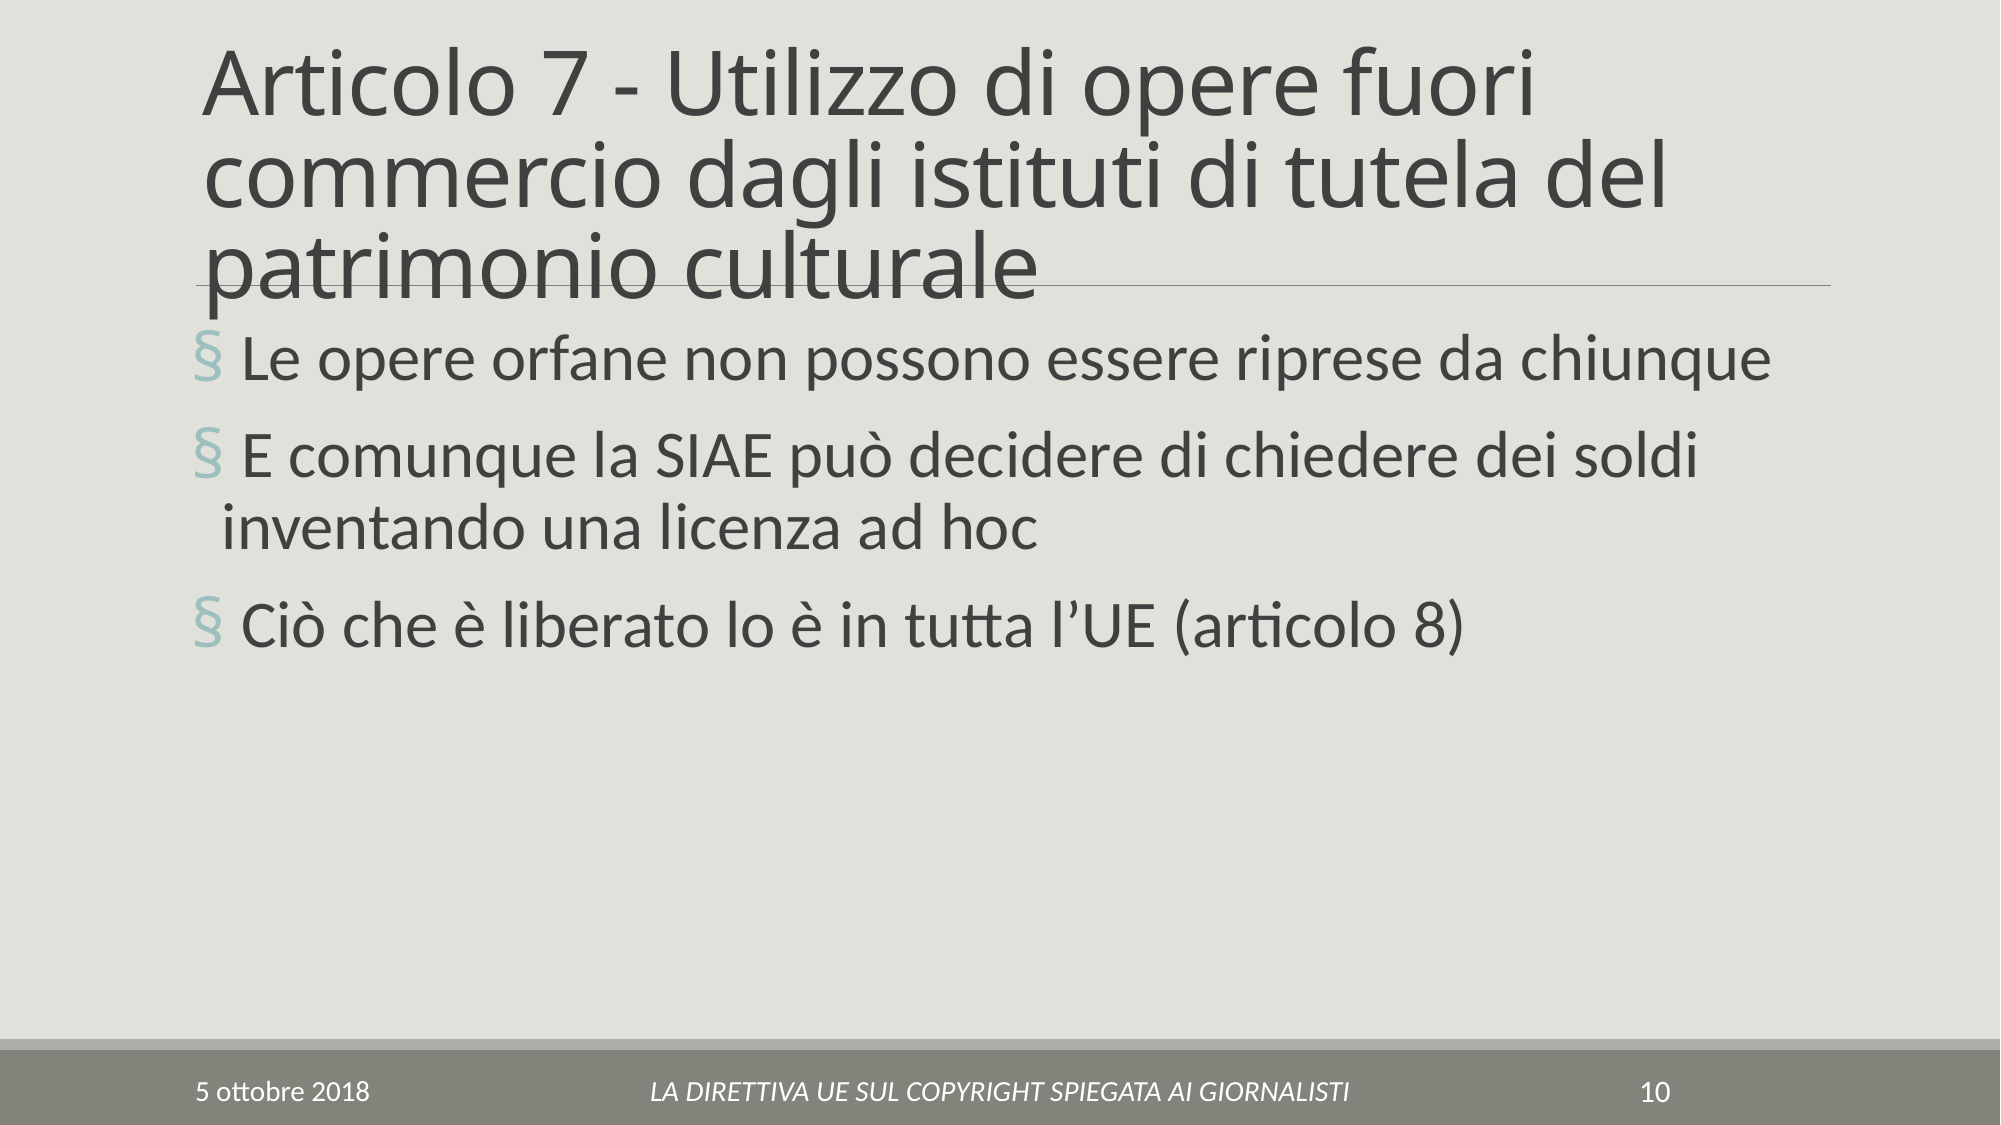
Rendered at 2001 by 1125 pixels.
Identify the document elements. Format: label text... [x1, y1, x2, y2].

text_box La direttiva Ue sul copyright spiegata ai giornalisti [604, 1059, 1396, 1120]
text_box 5 ottobre 2018 [180, 1059, 586, 1120]
text_box 10 [1624, 1059, 1840, 1120]
list Le opere orfane non possono essere riprese da chiunque E comunque la SIAE può decidere di chiedere dei soldi inventando una licenza ad hoc Ciò che è liberato lo è in tutta l’UE (articolo 8) [191, 315, 1842, 947]
title Articolo 7 - Utilizzo di opere fuori commercio dagli istituti di tutela del patrimonio culturale [187, 35, 1838, 273]
